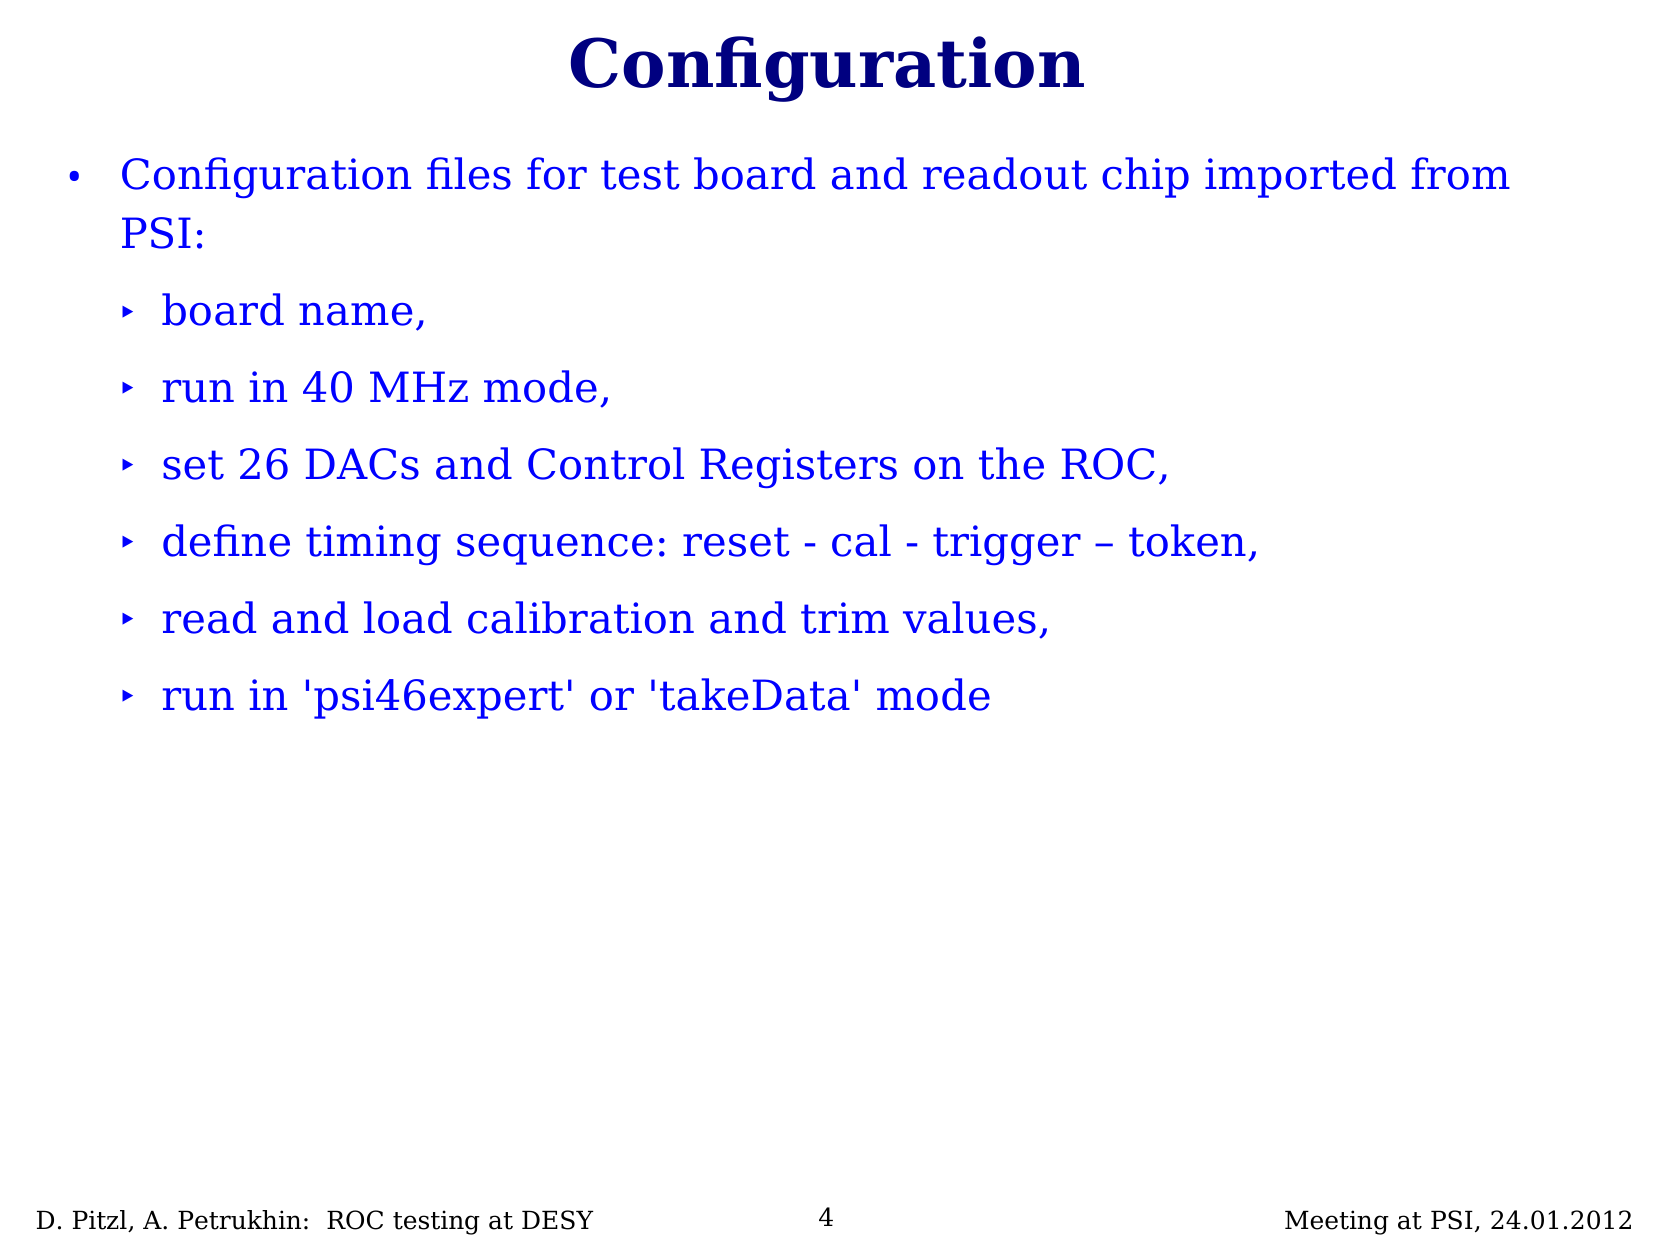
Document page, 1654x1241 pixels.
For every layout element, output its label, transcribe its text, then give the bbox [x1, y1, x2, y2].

title Configuration [121, 25, 1534, 104]
list Configuration files for test board and readout chip imported from PSI: board name, run in 40 MHz mode, set 26 DACs and Control Registers on the ROC, define timing sequence: reset - cal - trigger – token, read and load calibration and trim values, run in 'psi46expert' or 'takeData' mode [66, 140, 1574, 710]
